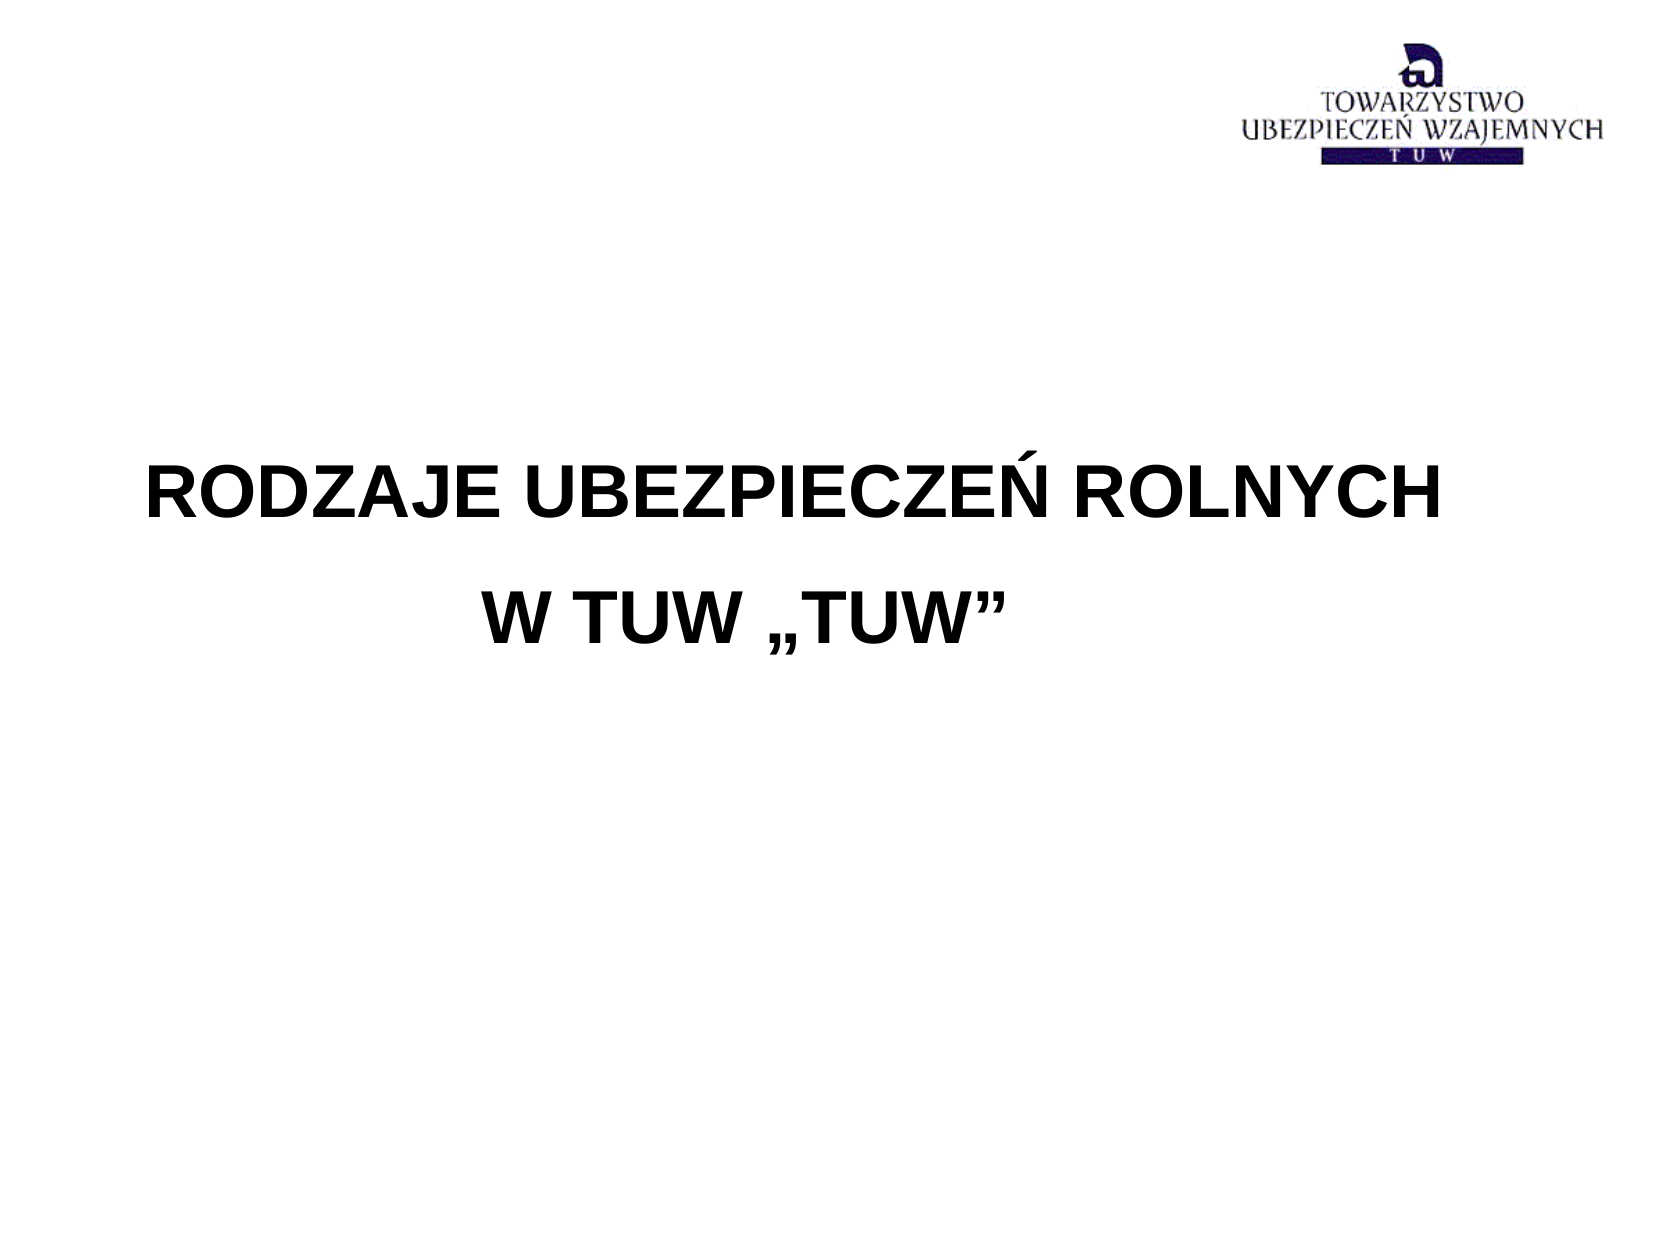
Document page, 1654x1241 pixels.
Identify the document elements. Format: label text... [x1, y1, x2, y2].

picture [1240, 41, 1605, 169]
text_box RODZAJE UBEZPIECZEŃ ROLNYCH W TUW „TUW” [129, 177, 1489, 1123]
